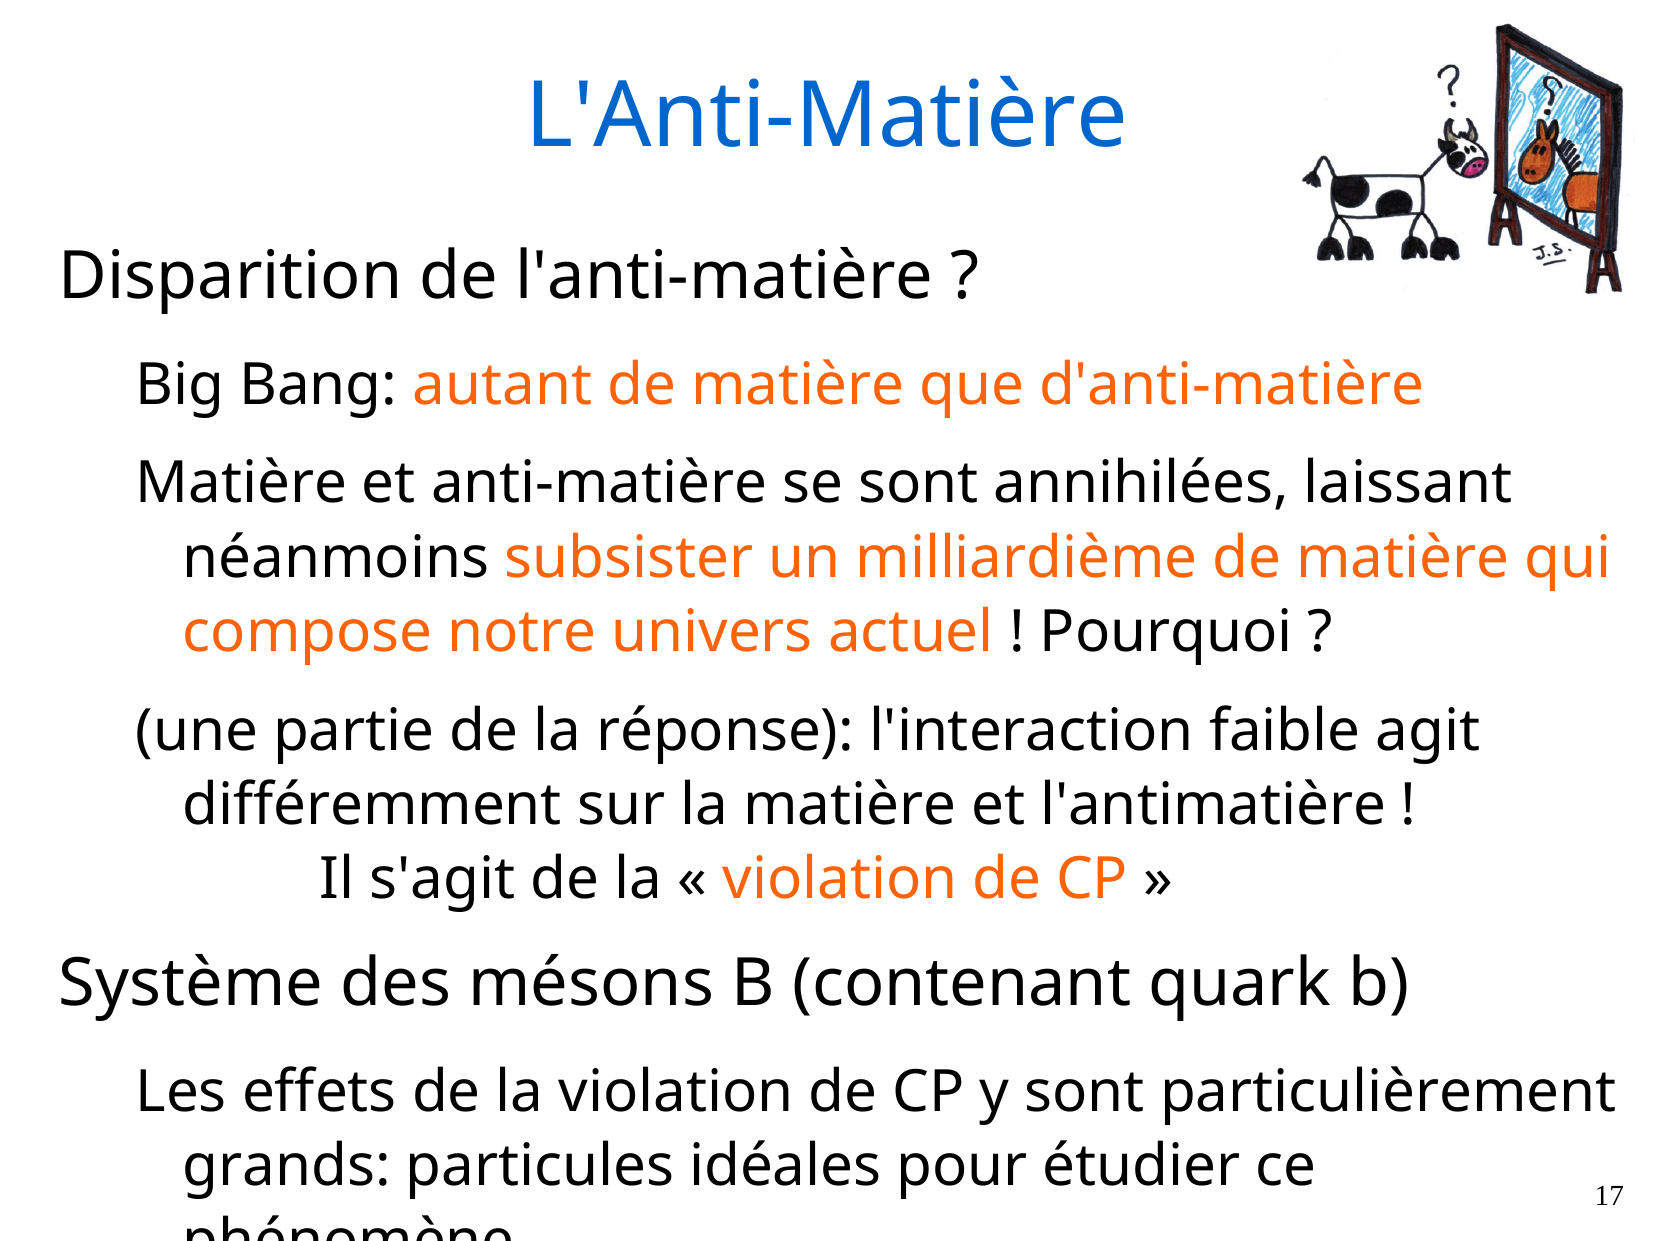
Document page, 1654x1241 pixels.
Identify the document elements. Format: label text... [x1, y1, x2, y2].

list Disparition de l'anti-matière ? Big Bang: autant de matière que d'anti-matière Matière et anti-matière se sont annihilées, laissant néanmoins subsister un milliardième de matière qui compose notre univers actuel ! Pourquoi ? (une partie de la réponse): l'interaction faible agit différemment sur la matière et l'antimatière ! Il s'agit de la « violation de CP » Système des mésons B (contenant quark b)‏ Les effets de la violation de CP y sont particulièrement grands: particules idéales pour étudier ce phénomène « usines à B » (BABAR et Belle); au LHC: expérience LHCb [41, 231, 1624, 1212]
title L'Anti-Matière [0, 8, 1654, 216]
picture [1299, 17, 1636, 296]
